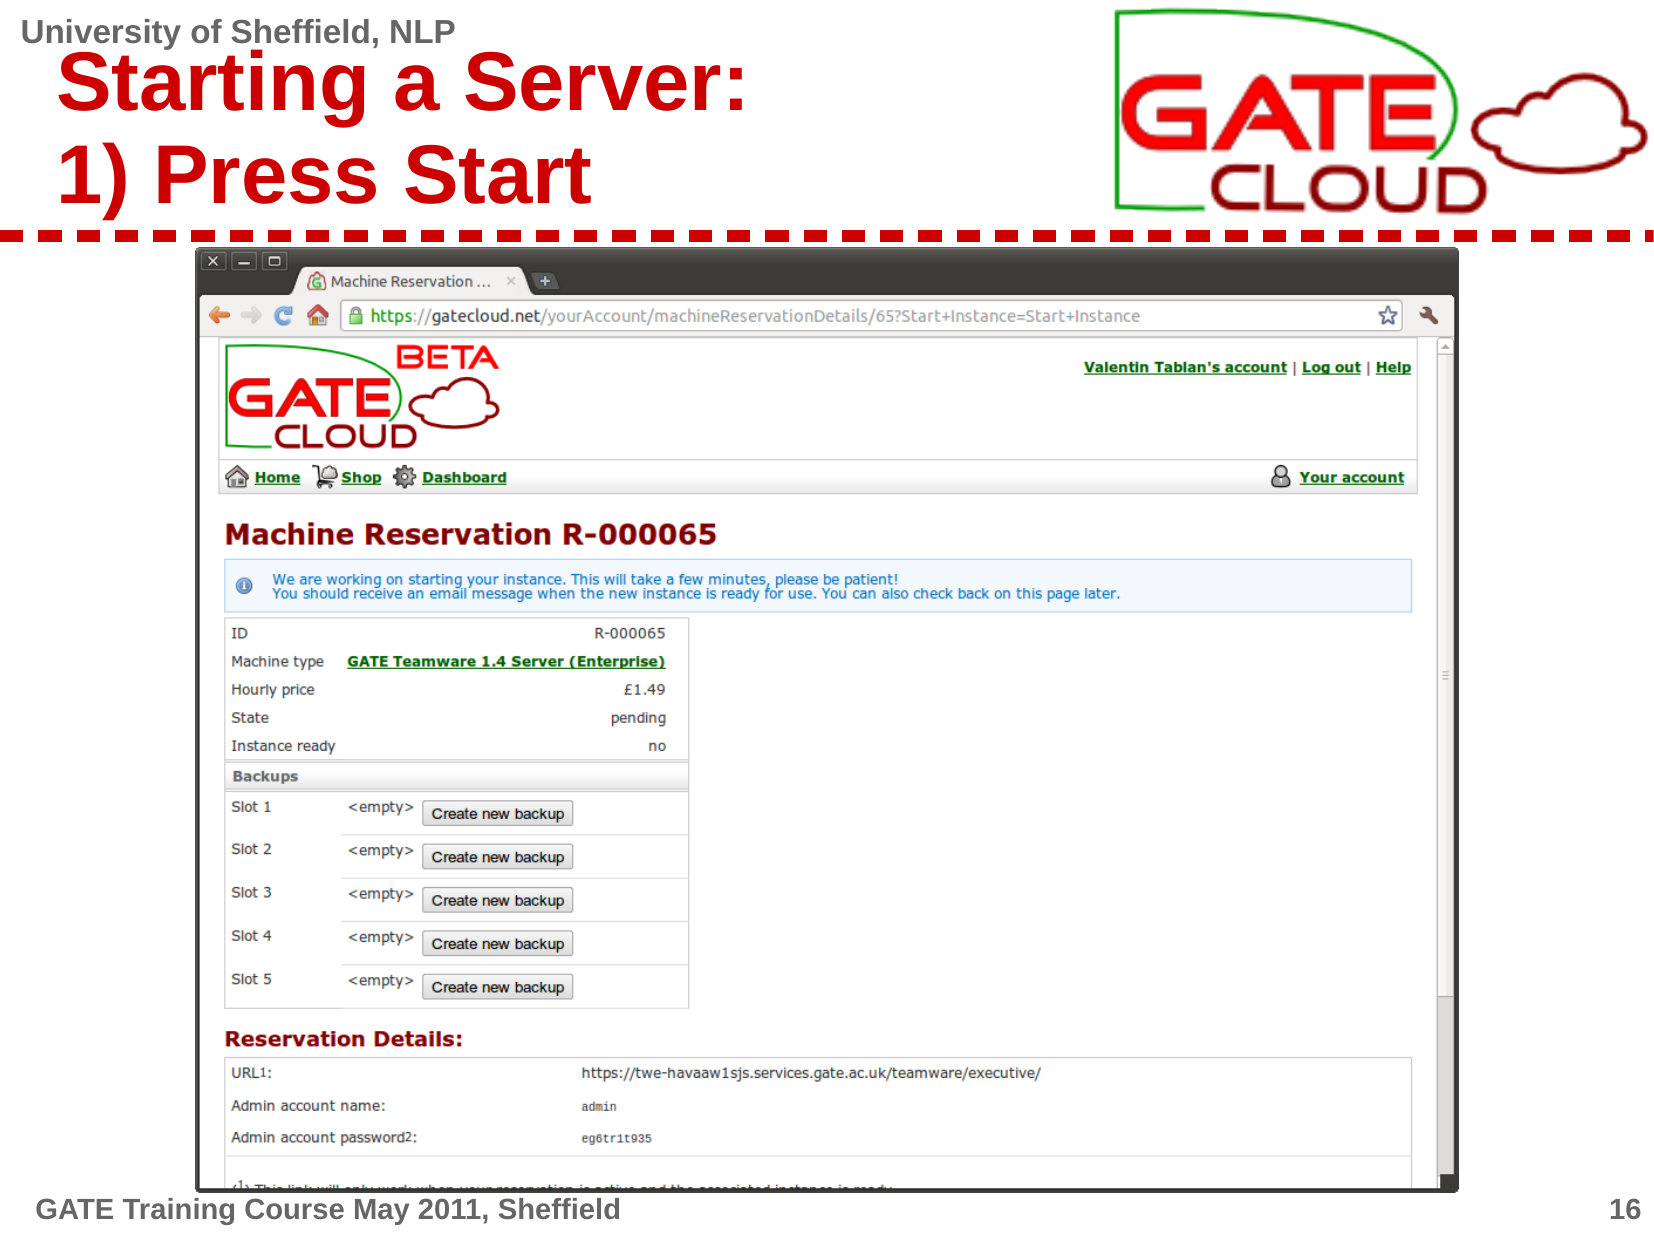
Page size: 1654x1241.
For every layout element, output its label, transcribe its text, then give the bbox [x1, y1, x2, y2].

picture [195, 247, 1459, 1193]
picture [1110, 5, 1654, 223]
title Starting a Server: 1) Press Start [56, 35, 1120, 222]
